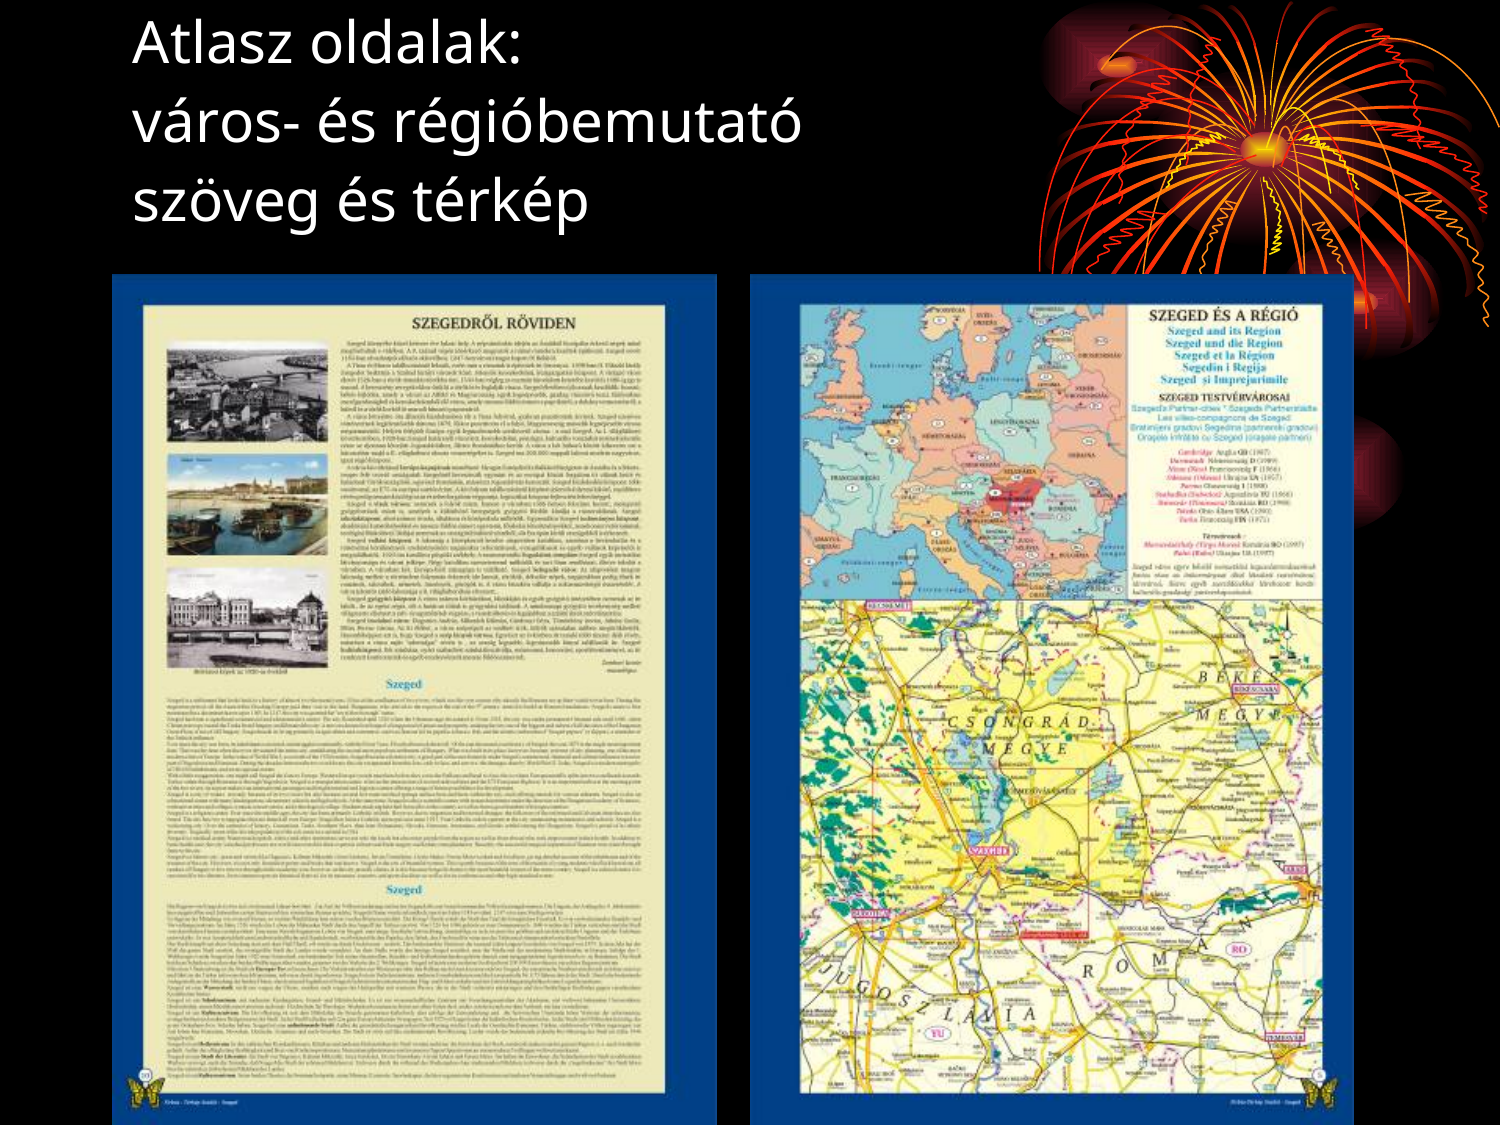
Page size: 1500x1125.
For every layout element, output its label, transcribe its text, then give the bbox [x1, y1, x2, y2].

picture [750, 274, 1354, 1125]
picture [112, 274, 717, 1125]
title Atlasz oldalak: város- és régióbemutató szöveg és térkép [118, 0, 1394, 251]
